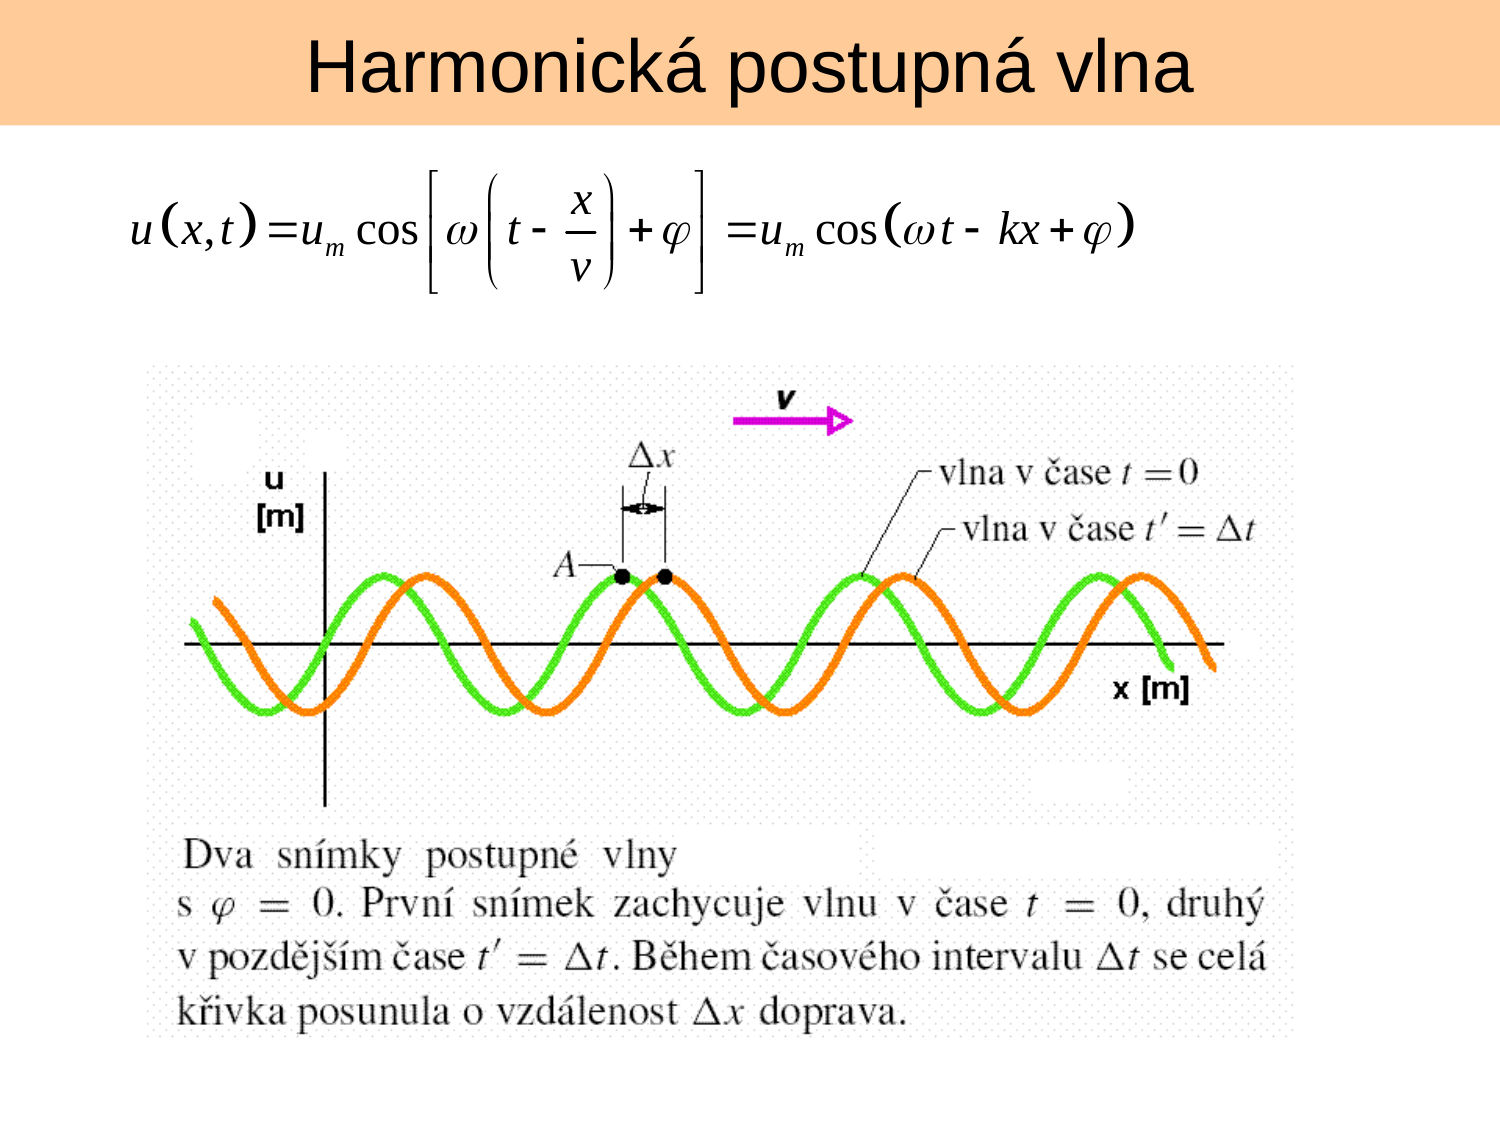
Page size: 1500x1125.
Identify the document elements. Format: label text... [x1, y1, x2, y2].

text_box Harmonická postupná vlna [0, 0, 1500, 126]
chart [123, 160, 1140, 304]
picture [147, 361, 1323, 1039]
